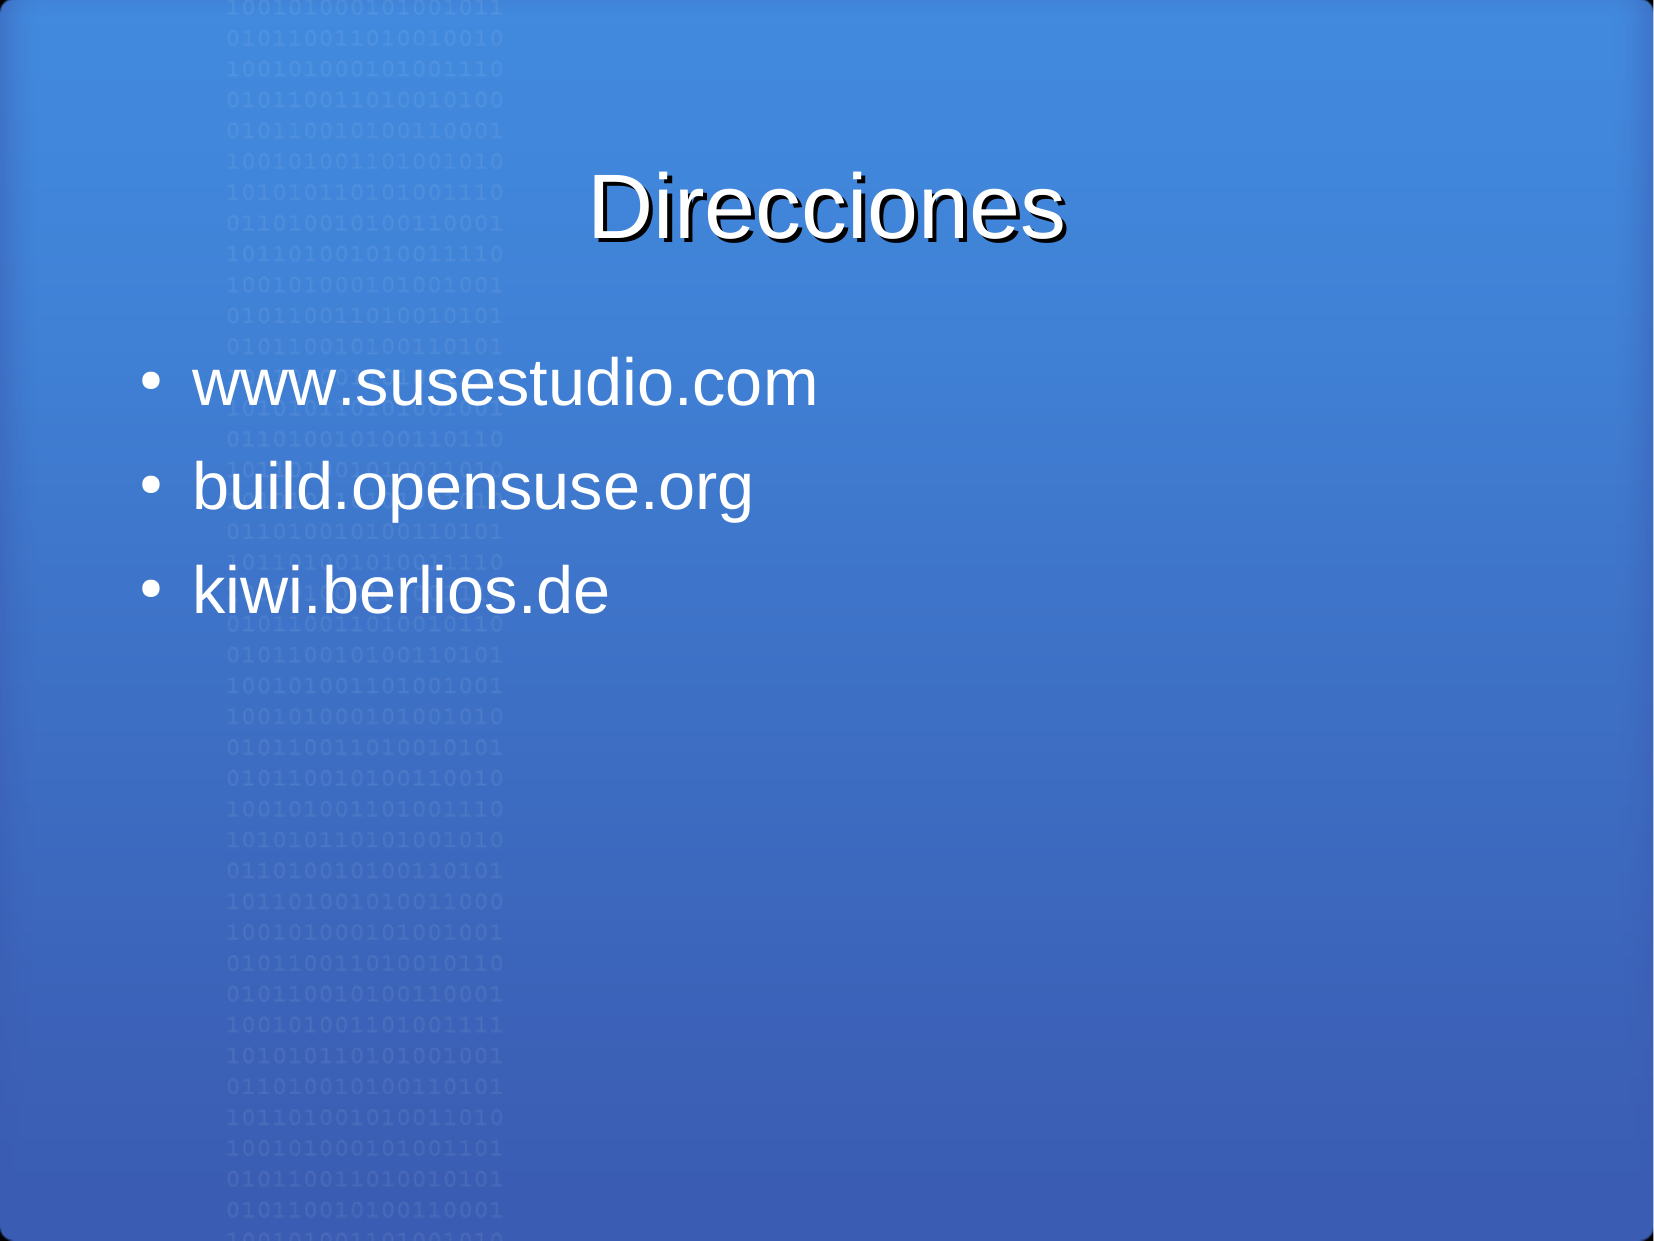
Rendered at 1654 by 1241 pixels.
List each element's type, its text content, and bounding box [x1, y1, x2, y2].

title Direcciones [121, 110, 1534, 303]
picture [0, 0, 1654, 1241]
list www.susestudio.com build.opensuse.org kiwi.berlios.de [121, 344, 1534, 1112]
